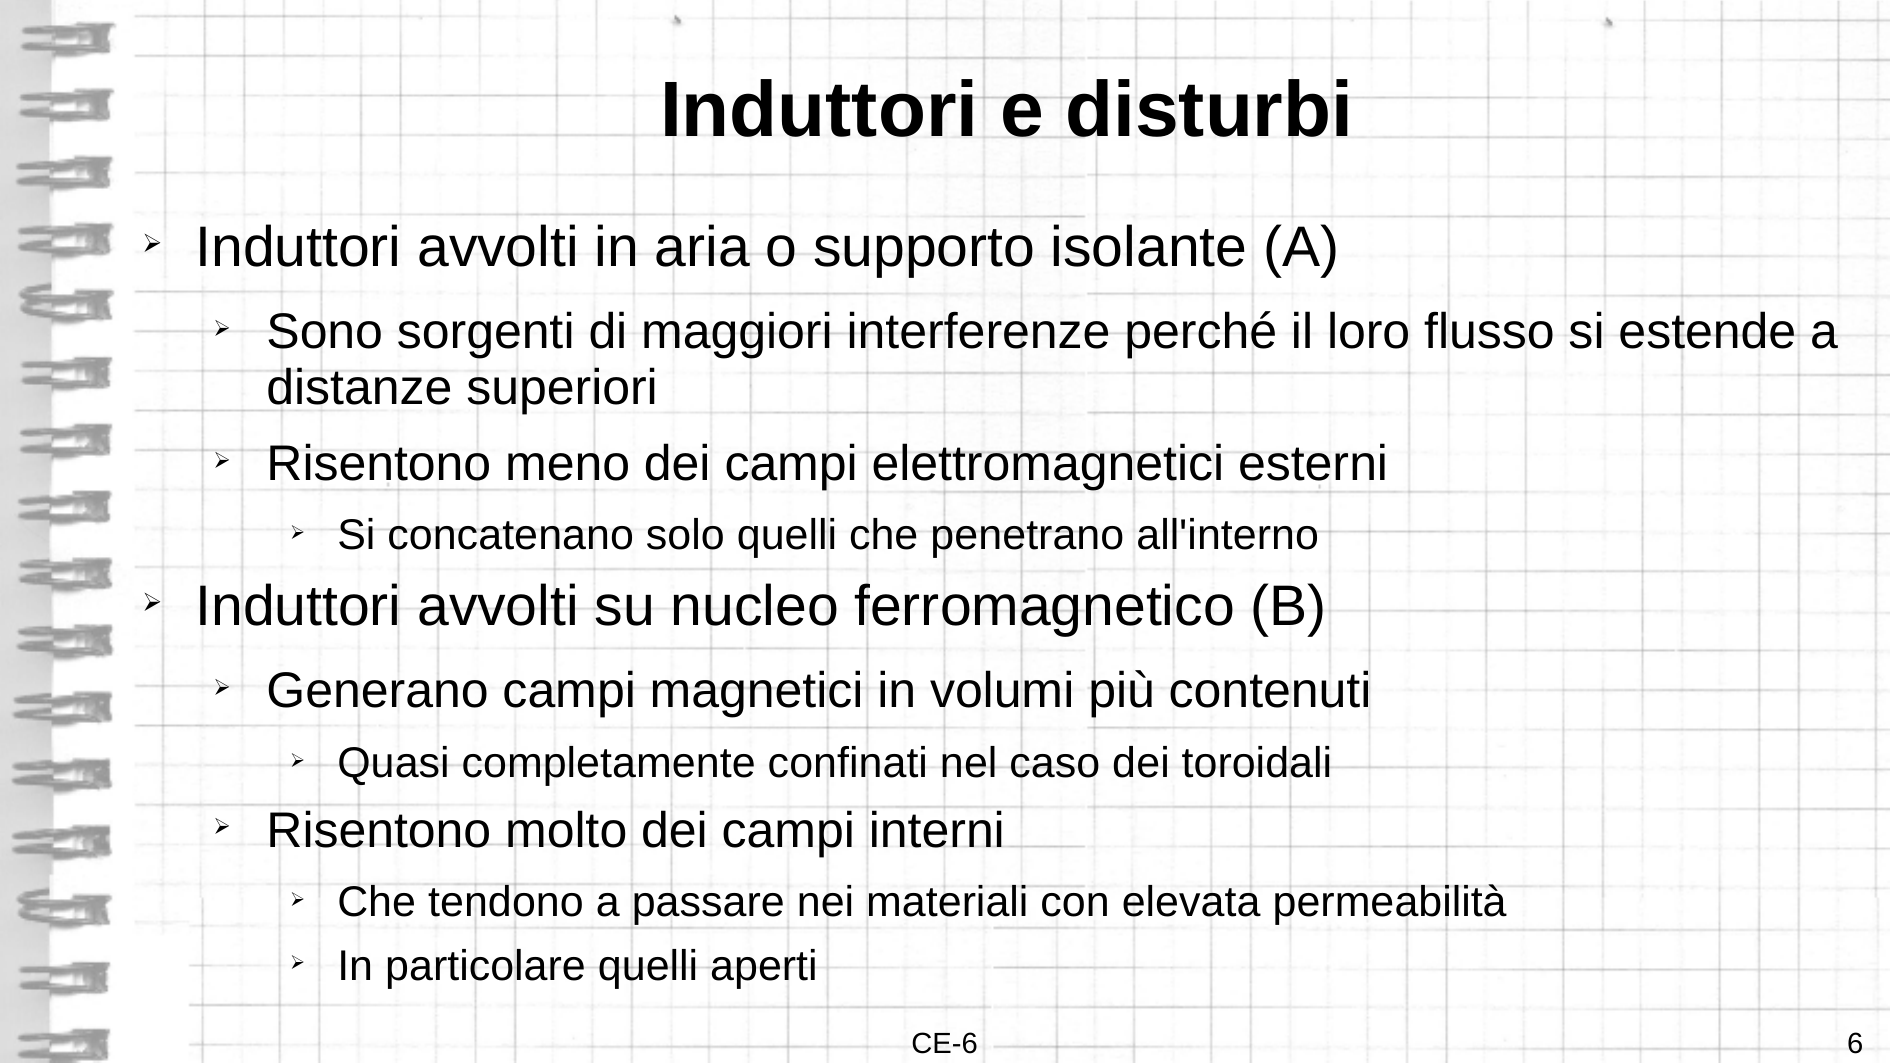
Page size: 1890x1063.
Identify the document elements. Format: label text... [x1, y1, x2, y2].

picture [0, 0, 1890, 1063]
title Induttori e disturbi [124, 20, 1890, 198]
list Induttori avvolti in aria o supporto isolante (A) Sono sorgenti di maggiori interferenze perché il loro flusso si estende a distanze superiori Risentono meno dei campi elettromagnetici esterni Si concatenano solo quelli che penetrano all'interno Induttori avvolti su nucleo ferromagnetico (B) Generano campi magnetici in volumi più contenuti Quasi completamente confinati nel caso dei toroidali Risentono molto dei campi interni Che tendono a passare nei materiali con elevata permeabilità In particolare quelli aperti [124, 214, 1890, 989]
